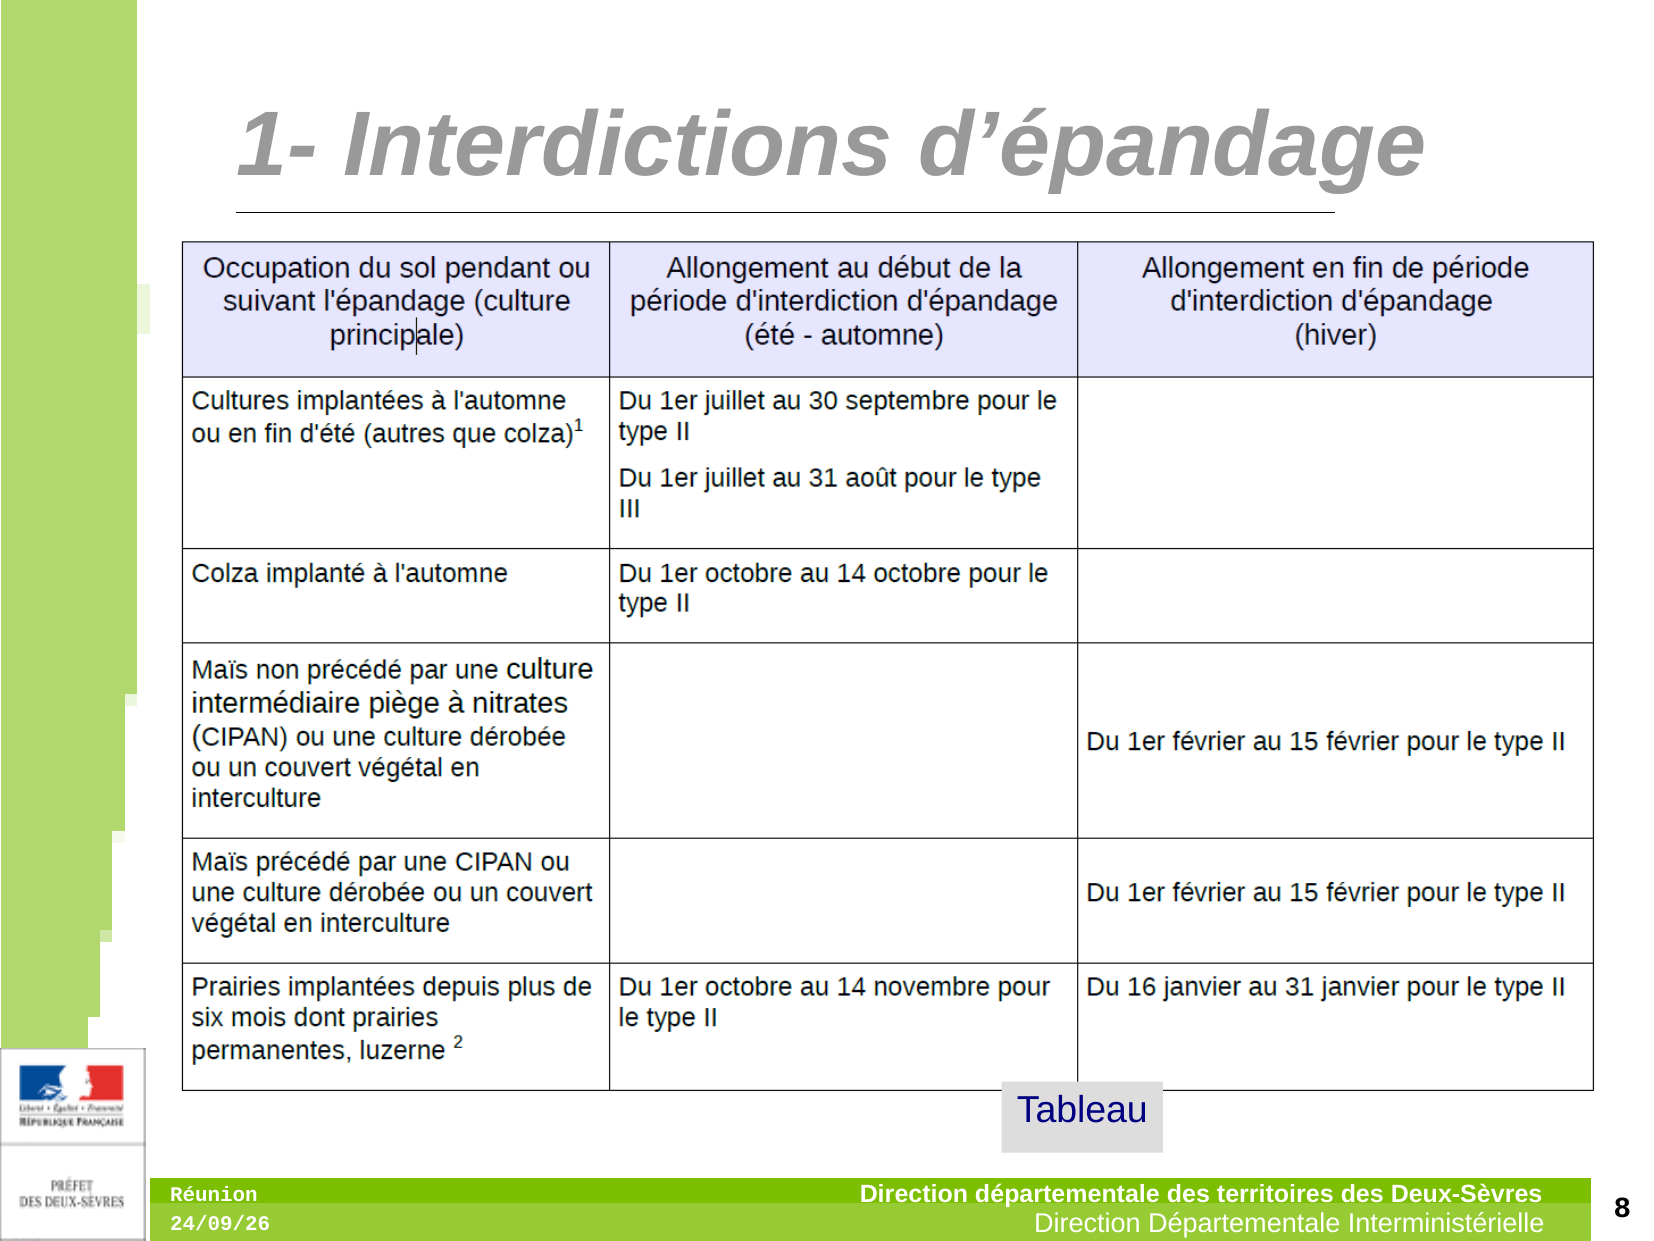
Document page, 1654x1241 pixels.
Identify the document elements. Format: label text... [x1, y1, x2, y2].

picture [0, 0, 1654, 1241]
text_box Tableau [1001, 1081, 1163, 1153]
title 1- Interdictions d’épandage [236, 69, 1447, 218]
